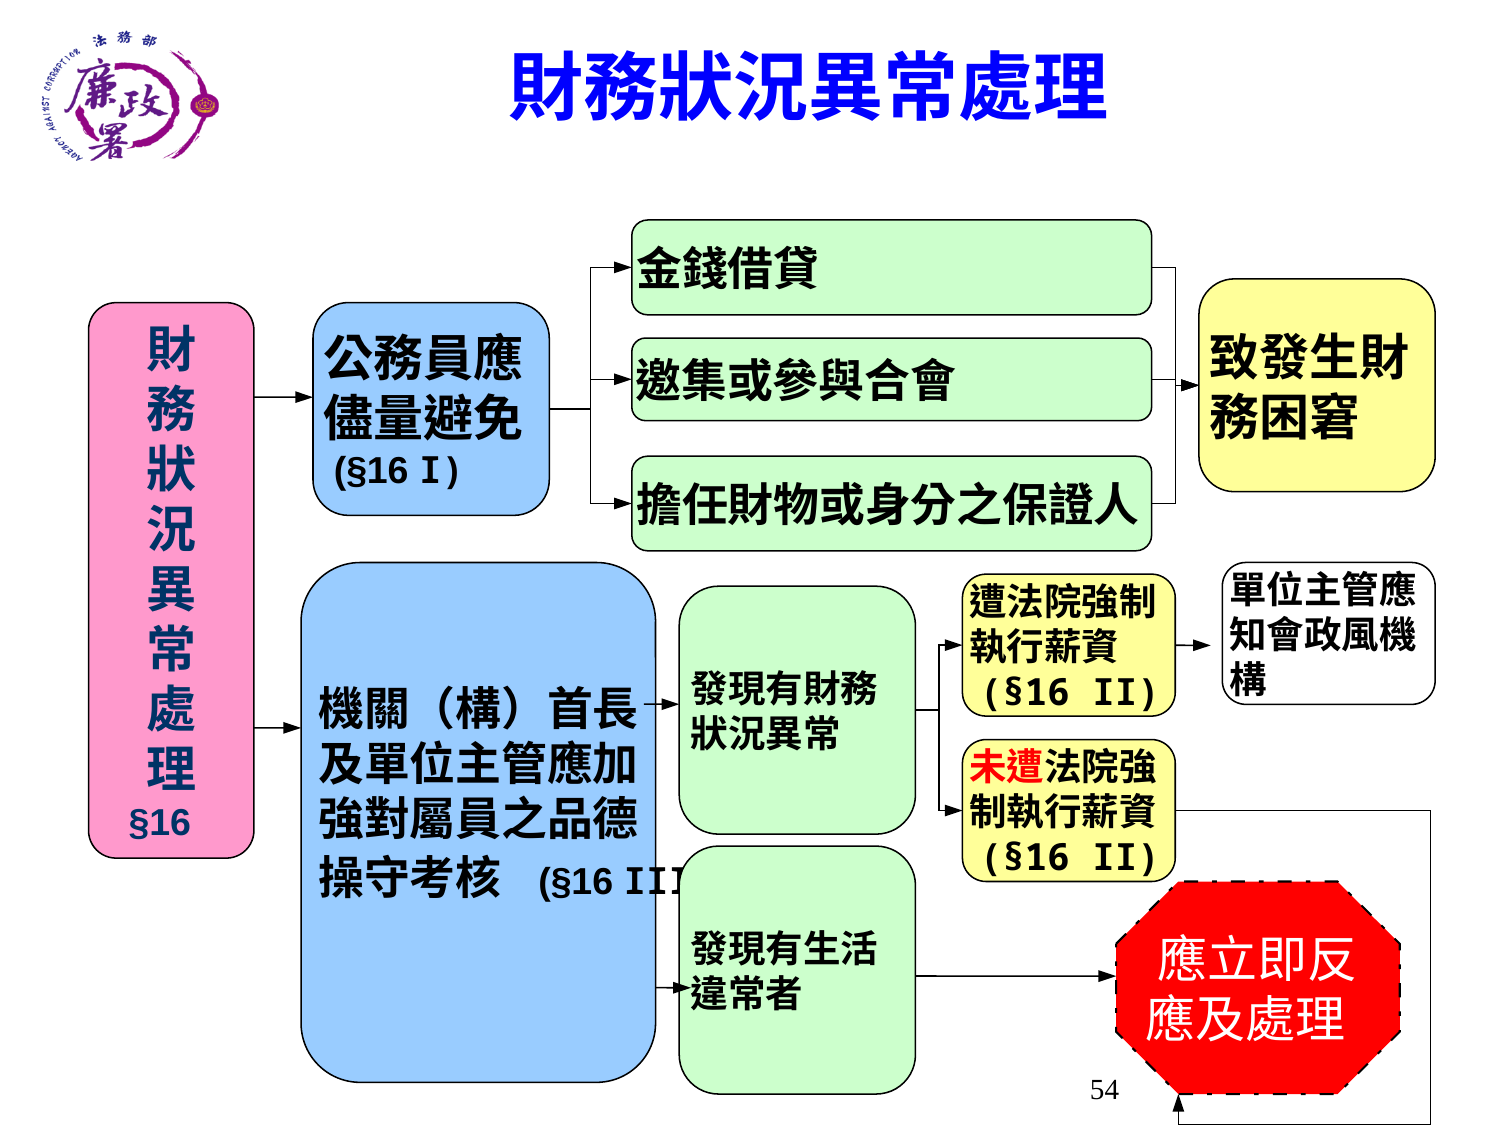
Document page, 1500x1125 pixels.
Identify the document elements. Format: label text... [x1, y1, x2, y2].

text_box 單位主管應 知會政風機 構 [1222, 562, 1436, 705]
text_box 致發生財 務困窘 [1198, 278, 1436, 492]
text_box [1179, 1045, 1388, 1113]
text_box 機關（構）首長 及單位主管應加 強對屬員之品德 操守考核 (§16 III) [301, 562, 656, 1083]
text_box 發現有生活 違常者 [679, 846, 916, 1095]
text_box 應立即反 應及處理 [1116, 881, 1400, 1095]
text_box 擔任財物或身分之保證人 [631, 456, 1152, 551]
text_box 發現有財務 狀況異常 [679, 586, 916, 835]
text_box 金錢借貸 [631, 219, 1152, 315]
text_box 遭法院強制 執行薪資 (§16 II) [962, 574, 1176, 717]
title 財務狀況異常處理 [265, 31, 1352, 138]
text_box 未遭法院強 制執行薪資 (§16 II) [962, 739, 1176, 882]
text_box [1074, 1037, 1178, 1113]
text_box 邀集或參與合會 [631, 338, 1152, 421]
text_box 財 務 狀 況 異 常 處 理 §16 [88, 302, 254, 859]
text_box 公務員應 儘量避免 (§16 I) [312, 302, 550, 516]
